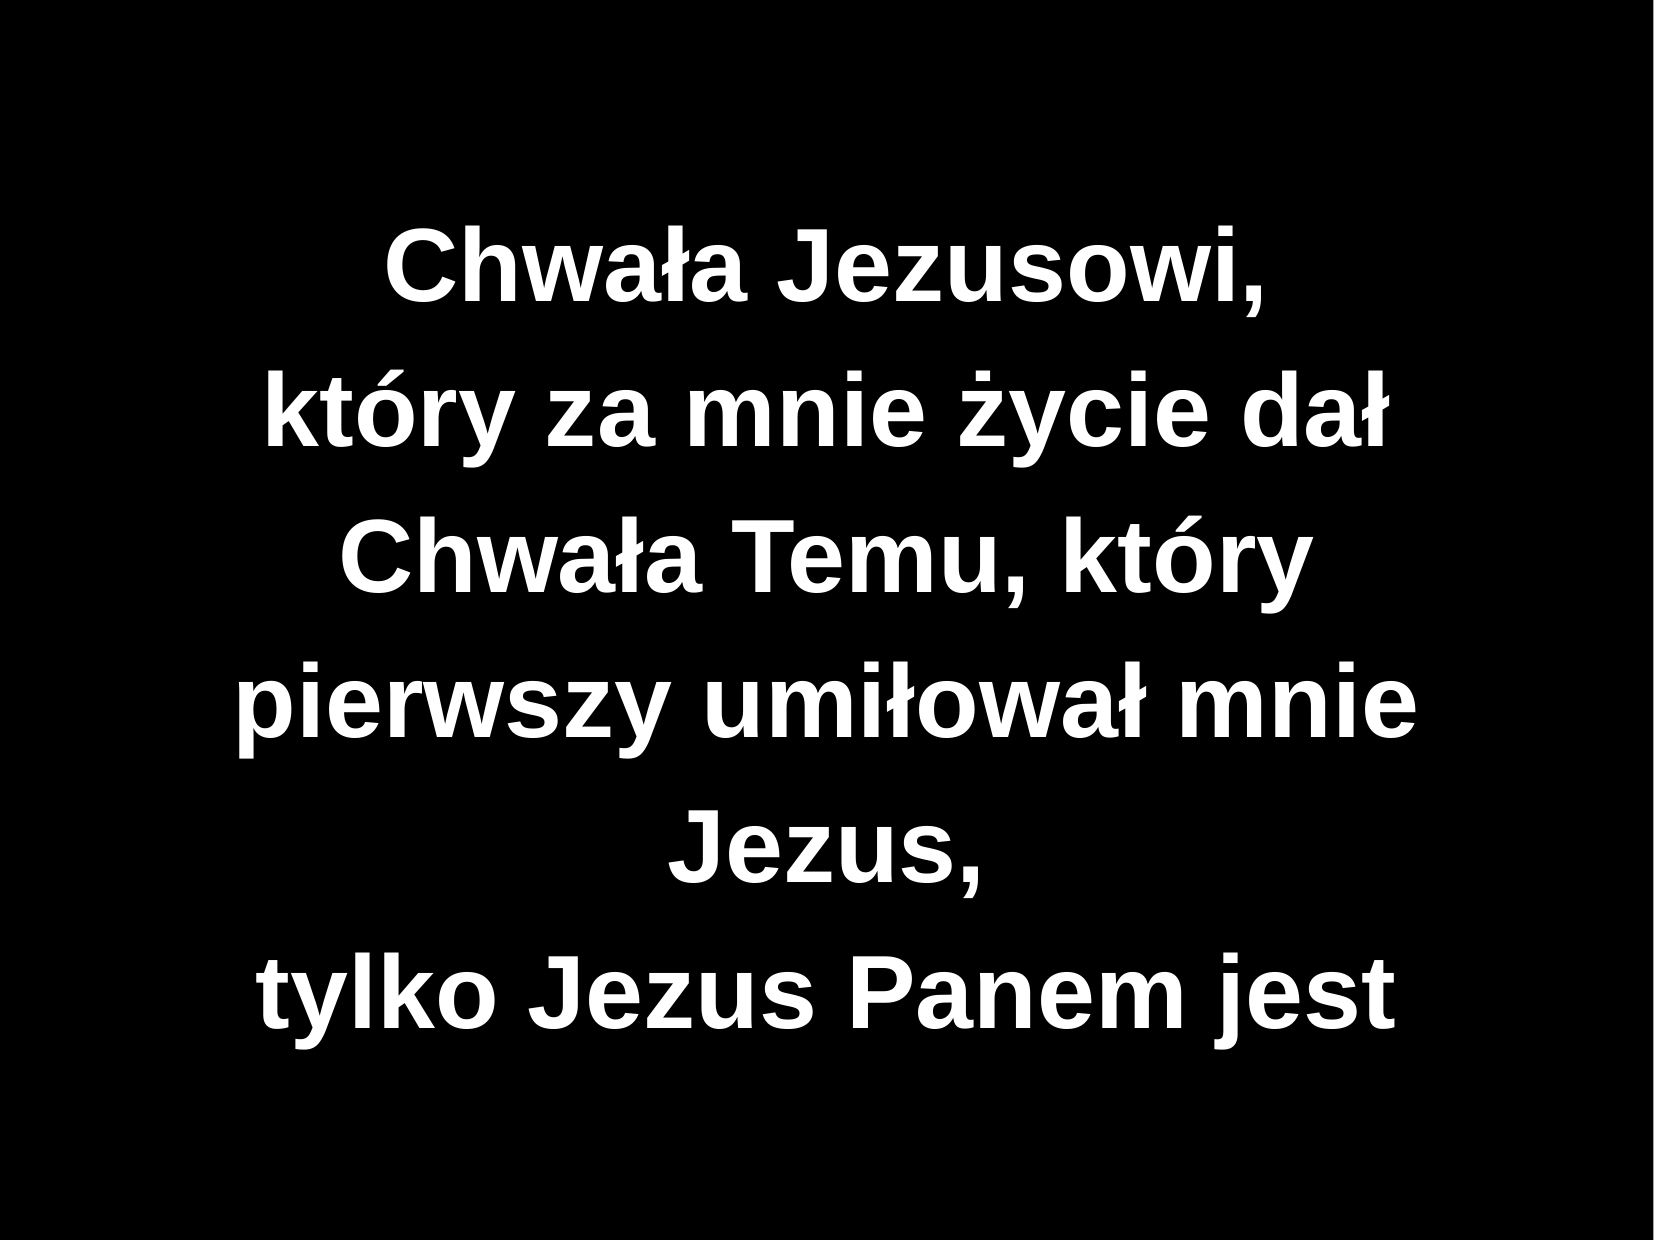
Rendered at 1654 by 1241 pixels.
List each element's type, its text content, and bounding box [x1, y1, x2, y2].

subtitle Chwała Jezusowi, który za mnie życie dał Chwała Temu, który pierwszy umiłował mnie Jezus, tylko Jezus Panem jest [0, 0, 1654, 1229]
